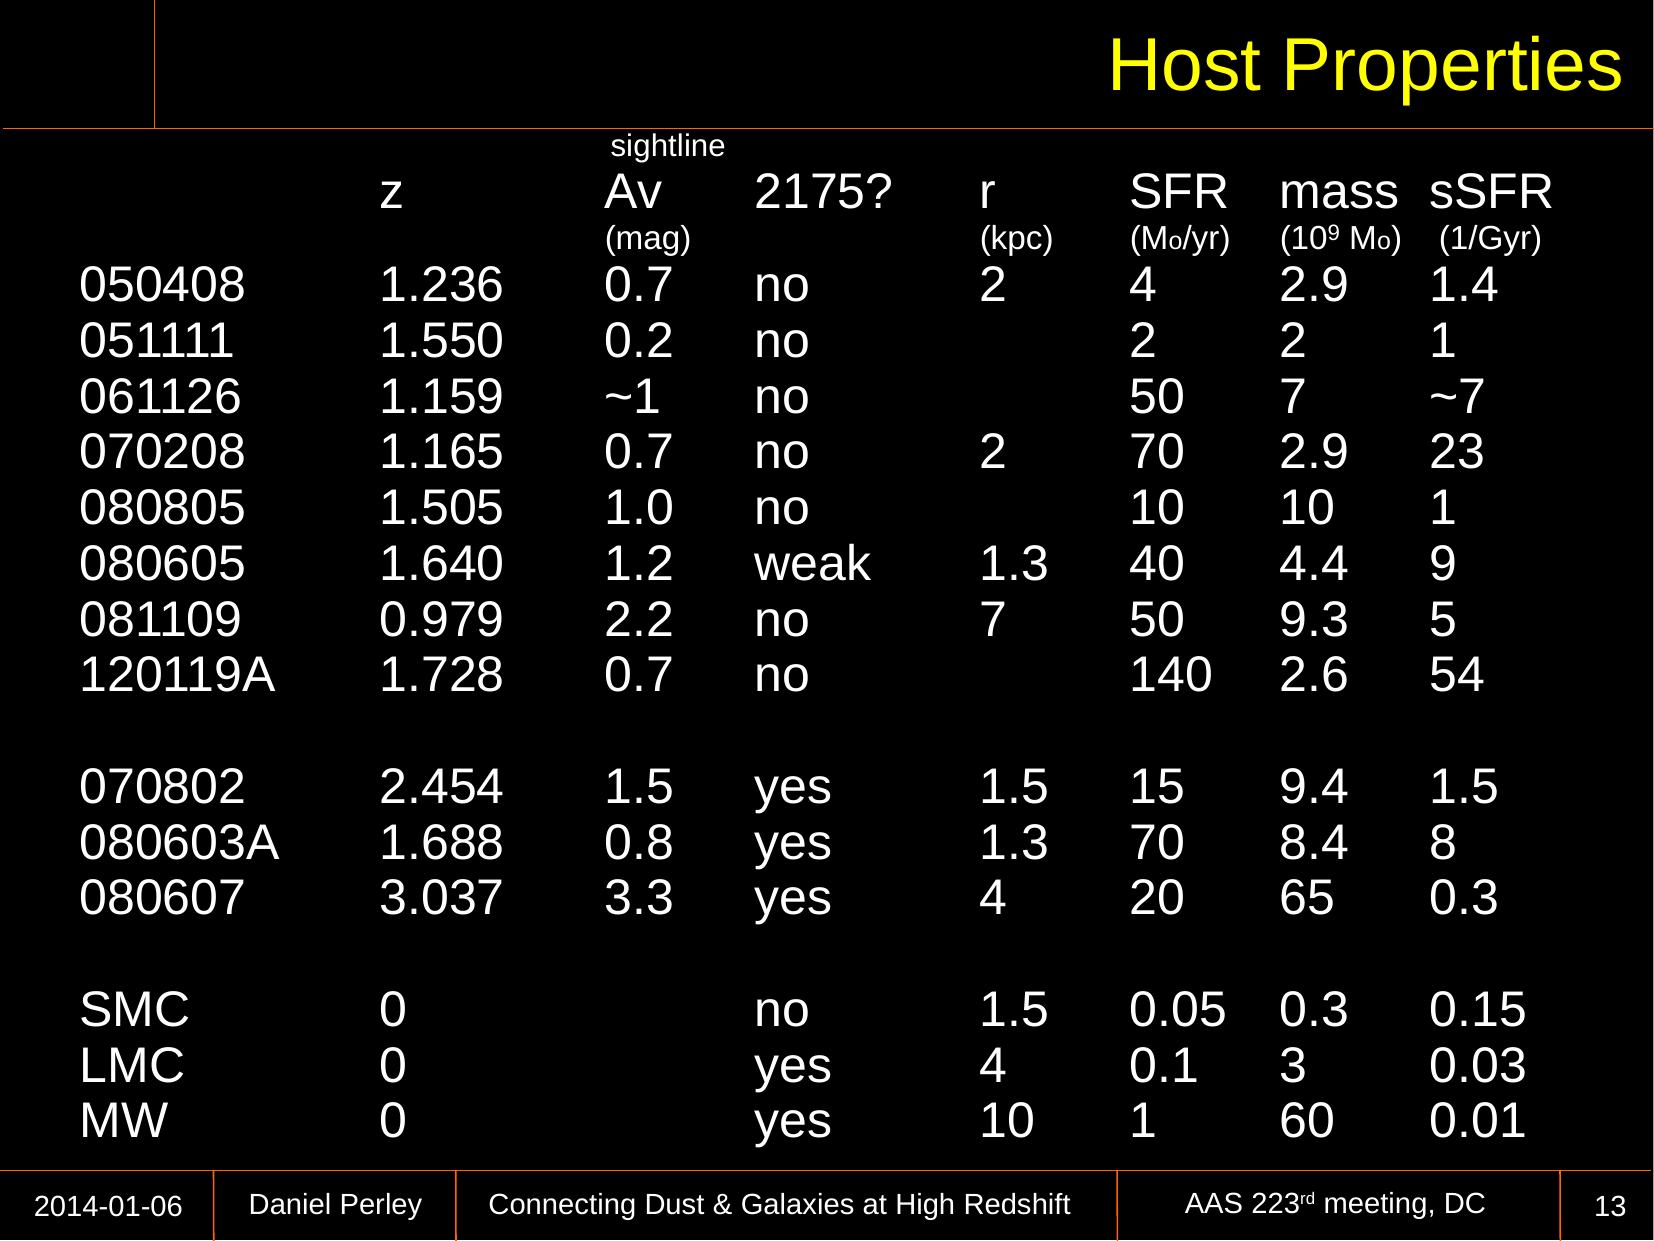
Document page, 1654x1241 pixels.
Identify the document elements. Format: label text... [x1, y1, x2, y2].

text_box sightline [595, 120, 784, 171]
title Host Properties [187, 21, 1624, 108]
text_box z Av 2175? r SFR mass sSFR (mag) (kpc) (Mo/yr) (109 Mo) (1/Gyr) 050408 1.236 0.7 no 2 4 2.9 1.4 051111 1.550 0.2 no 2 2 1 061126 1.159 ~1 no 50 7 ~7 070208 1.165 0.7 no 2 70 2.9 23 080805 1.505 1.0 no 10 10 1 080605 1.640 1.2 weak 1.3 40 4.4 9 081109 0.979 2.2 no 7 50 9.3 5 120119A 1.728 0.7 no 140 2.6 54 070802 2.454 1.5 yes 1.5 15 9.4 1.5 080603A 1.688 0.8 yes 1.3 70 8.4 8 080607 3.037 3.3 yes 4 20 65 0.3 SMC 0 no 1.5 0.05 0.3 0.15 LMC 0 yes 4 0.1 3 0.03 MW 0 yes 10 1 60 0.01 [65, 156, 1576, 1157]
